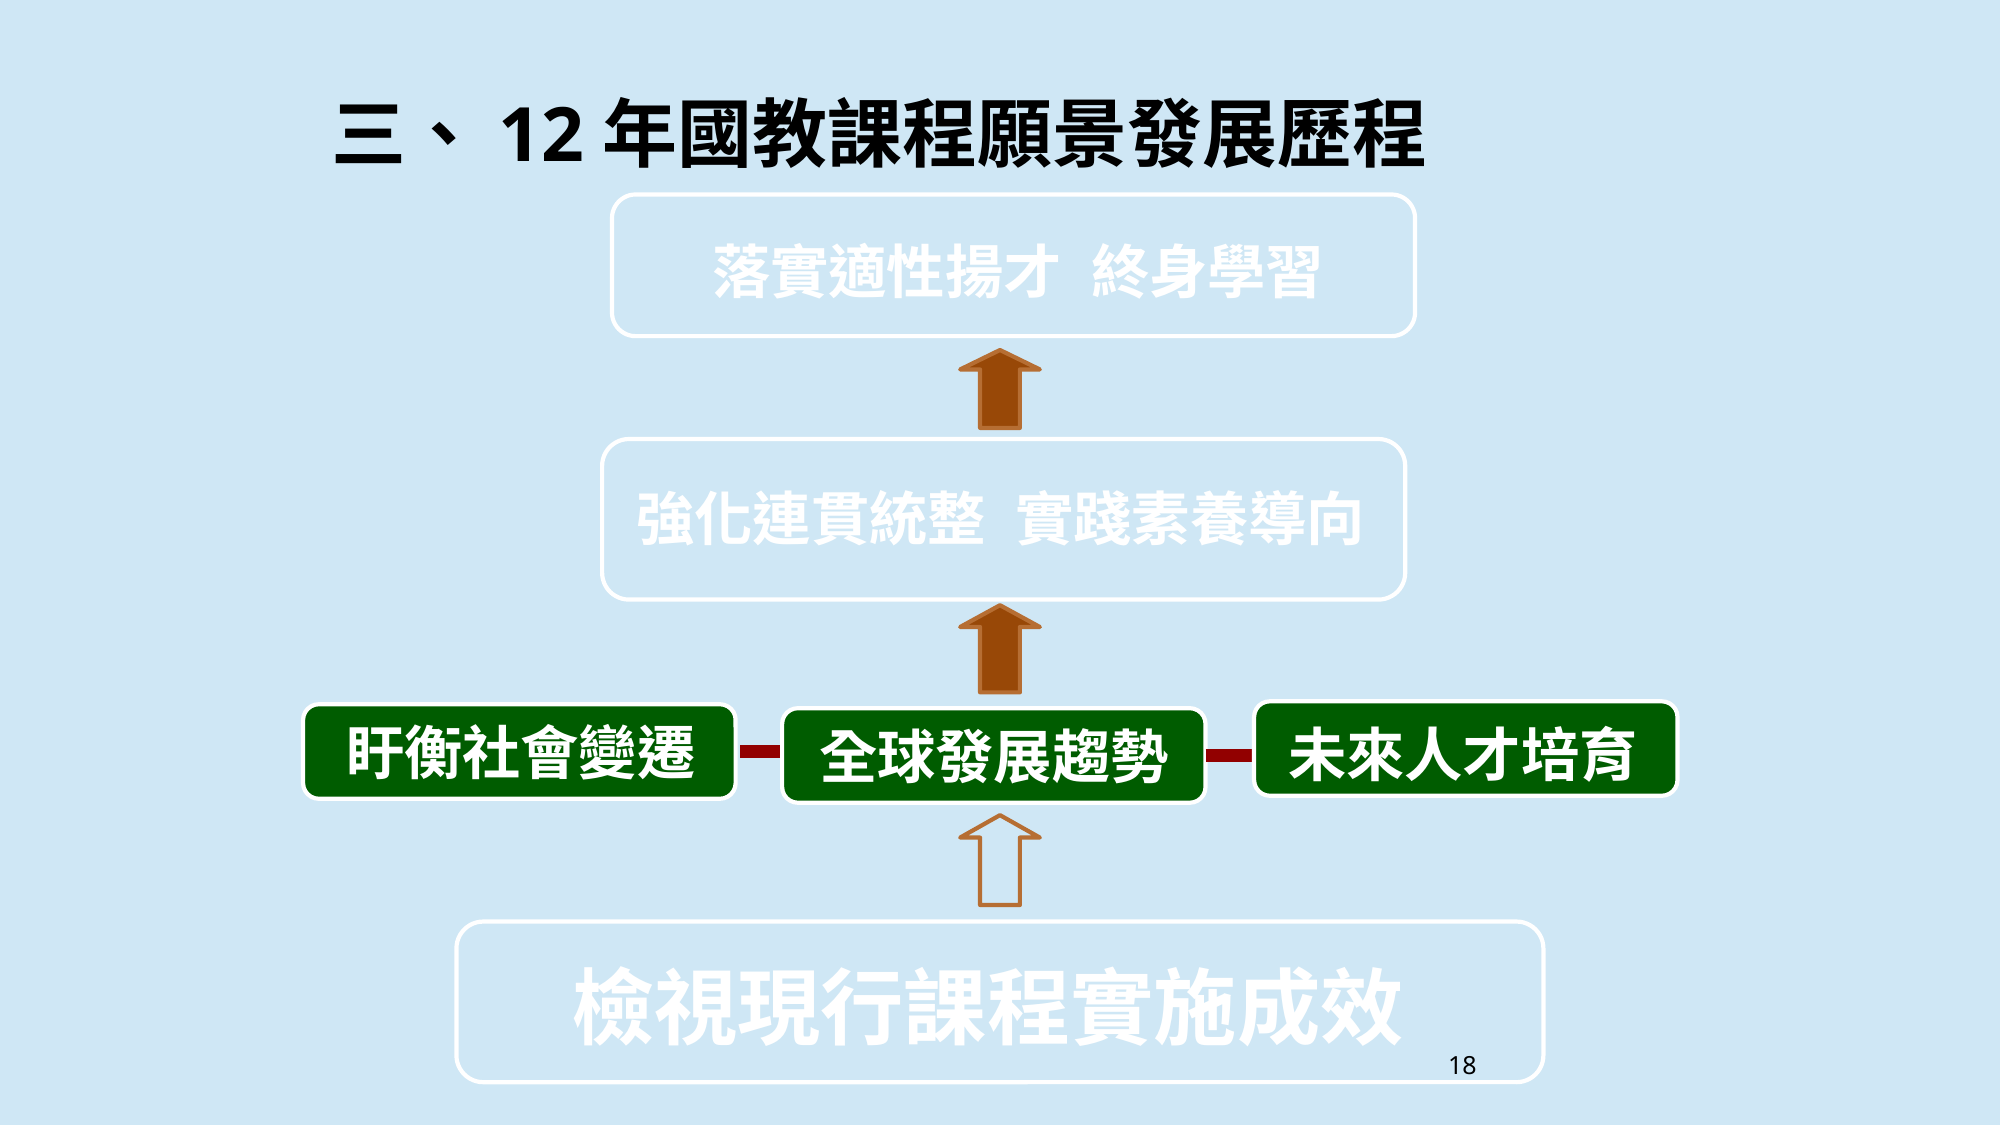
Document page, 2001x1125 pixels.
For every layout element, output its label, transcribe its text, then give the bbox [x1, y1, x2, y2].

slide_number <編號> [1433, 1042, 1900, 1103]
text_box [1254, 701, 1268, 796]
text_box [960, 350, 1040, 428]
text_box [727, 706, 736, 797]
text_box 落實適性揚才 終身學習 [634, 226, 1402, 327]
text_box 三、12年國教課程願景發展歷程 [316, 37, 1667, 226]
text_box [960, 605, 1040, 693]
text_box 未來人才培育 [1268, 701, 1680, 804]
text_box 全球發展趨勢 [782, 708, 1206, 803]
text_box 檢視現行課程實施成效 [551, 940, 1497, 1071]
text_box 強化連貫統整 實踐素養導向 [616, 444, 1426, 590]
text_box [303, 705, 314, 798]
text_box 盱衡社會變遷 [314, 704, 727, 807]
